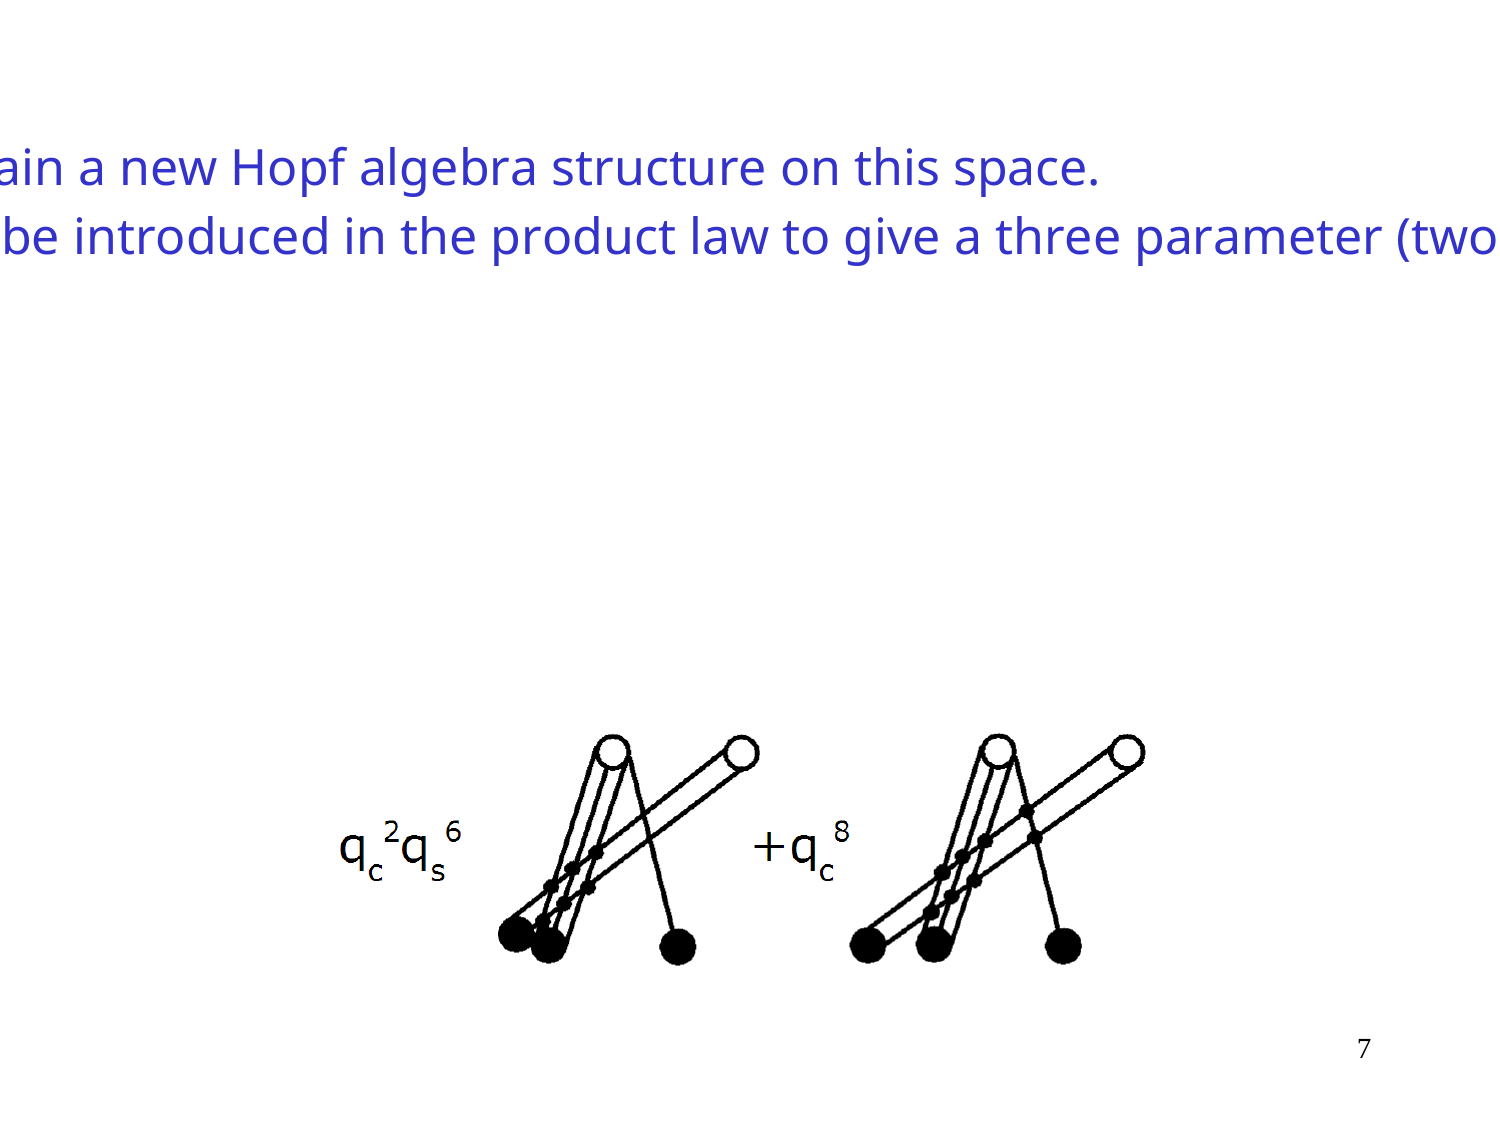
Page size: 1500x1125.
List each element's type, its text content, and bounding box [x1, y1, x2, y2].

picture [319, 708, 1181, 1031]
text_box Labelled diagrams generate the space of Matrix Quasisymmetric Functions, we thus obtain a new Hopf algebra structure on this space. Natural deformations (counting graph parameters as crossings and superpositions) can be introduced in the product law to give a three parameter (two formal - or continuous - and one boolean) true Hopf deformation of this algebra of diagrams. [0, 117, 1500, 403]
